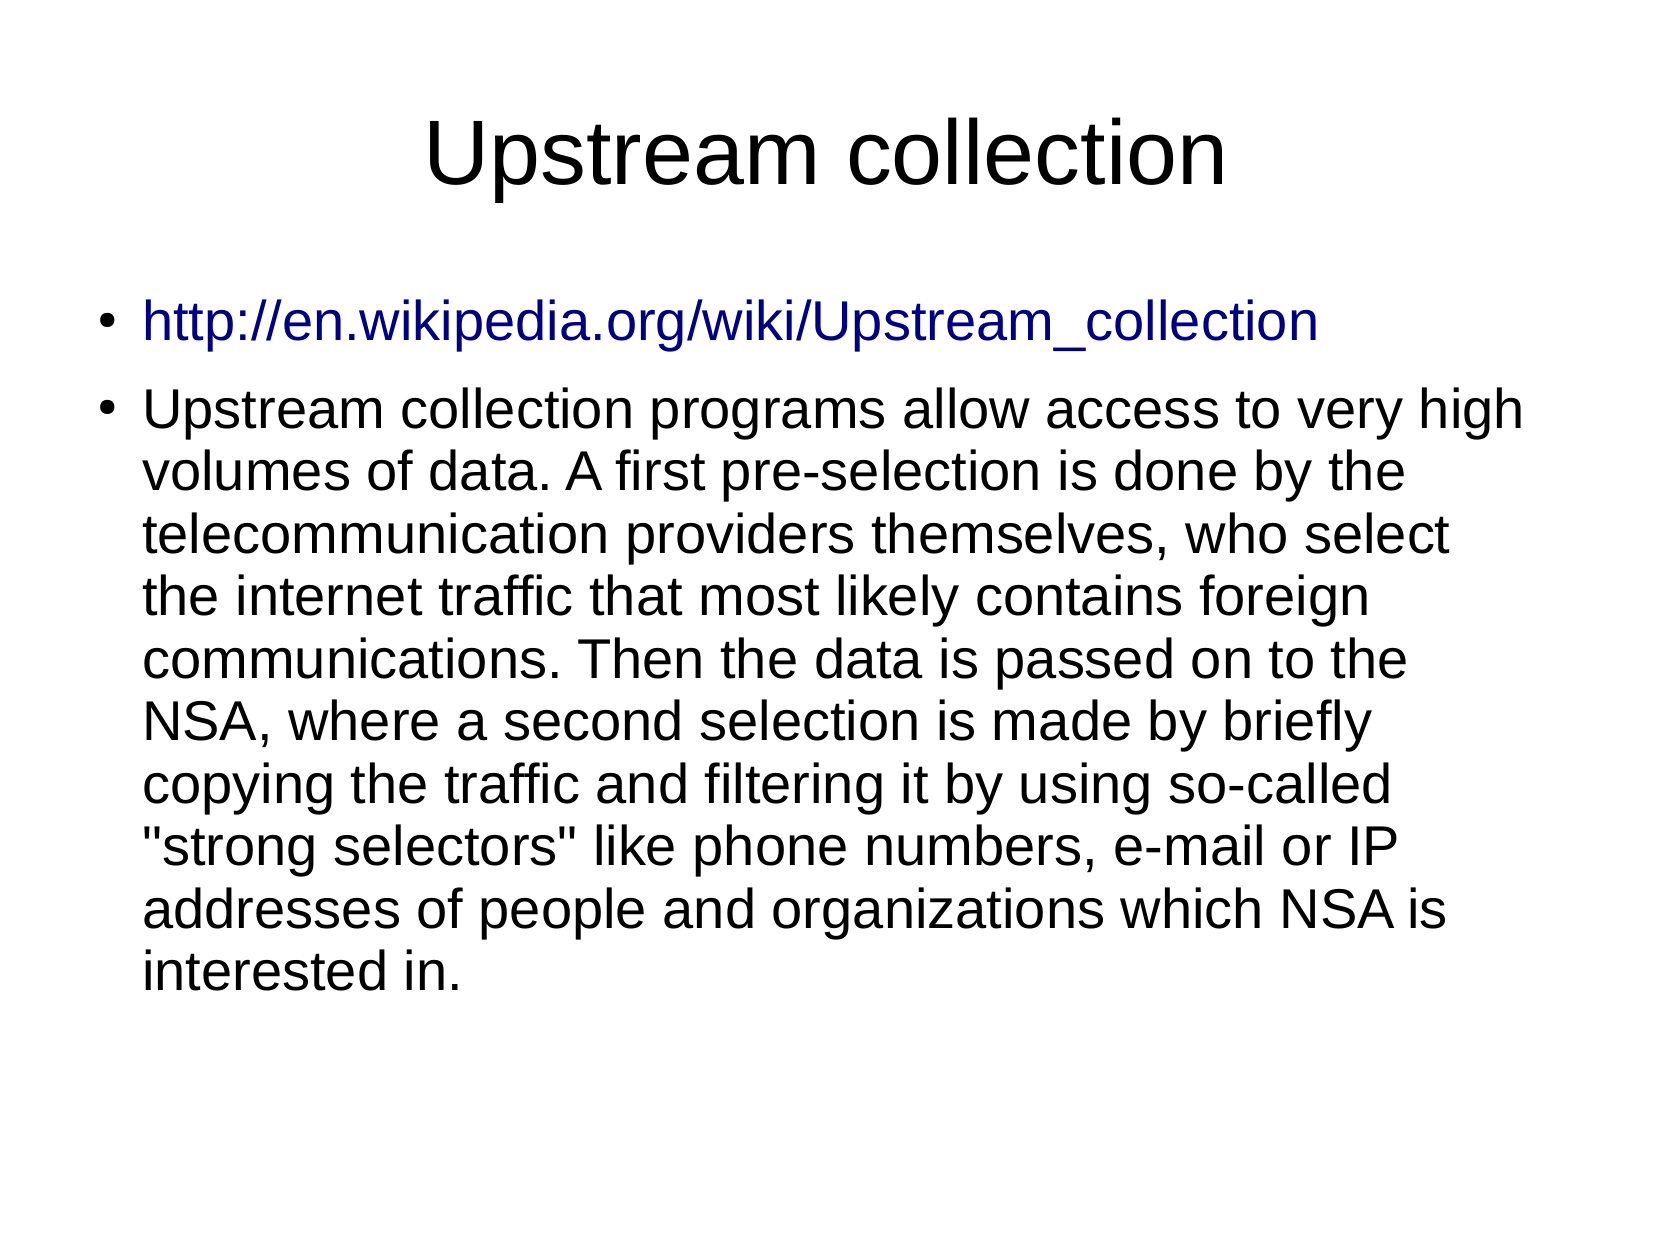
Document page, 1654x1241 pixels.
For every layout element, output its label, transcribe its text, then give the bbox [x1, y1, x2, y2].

list http://en.wikipedia.org/wiki/Upstream_collection Upstream collection programs allow access to very high volumes of data. A first pre-selection is done by the telecommunication providers themselves, who select the internet traffic that most likely contains foreign communications. Then the data is passed on to the NSA, where a second selection is made by briefly copying the traffic and filtering it by using so-called "strong selectors" like phone numbers, e-mail or IP addresses of people and organizations which NSA is interested in. [82, 290, 1538, 1010]
title Upstream collection [82, 49, 1571, 257]
